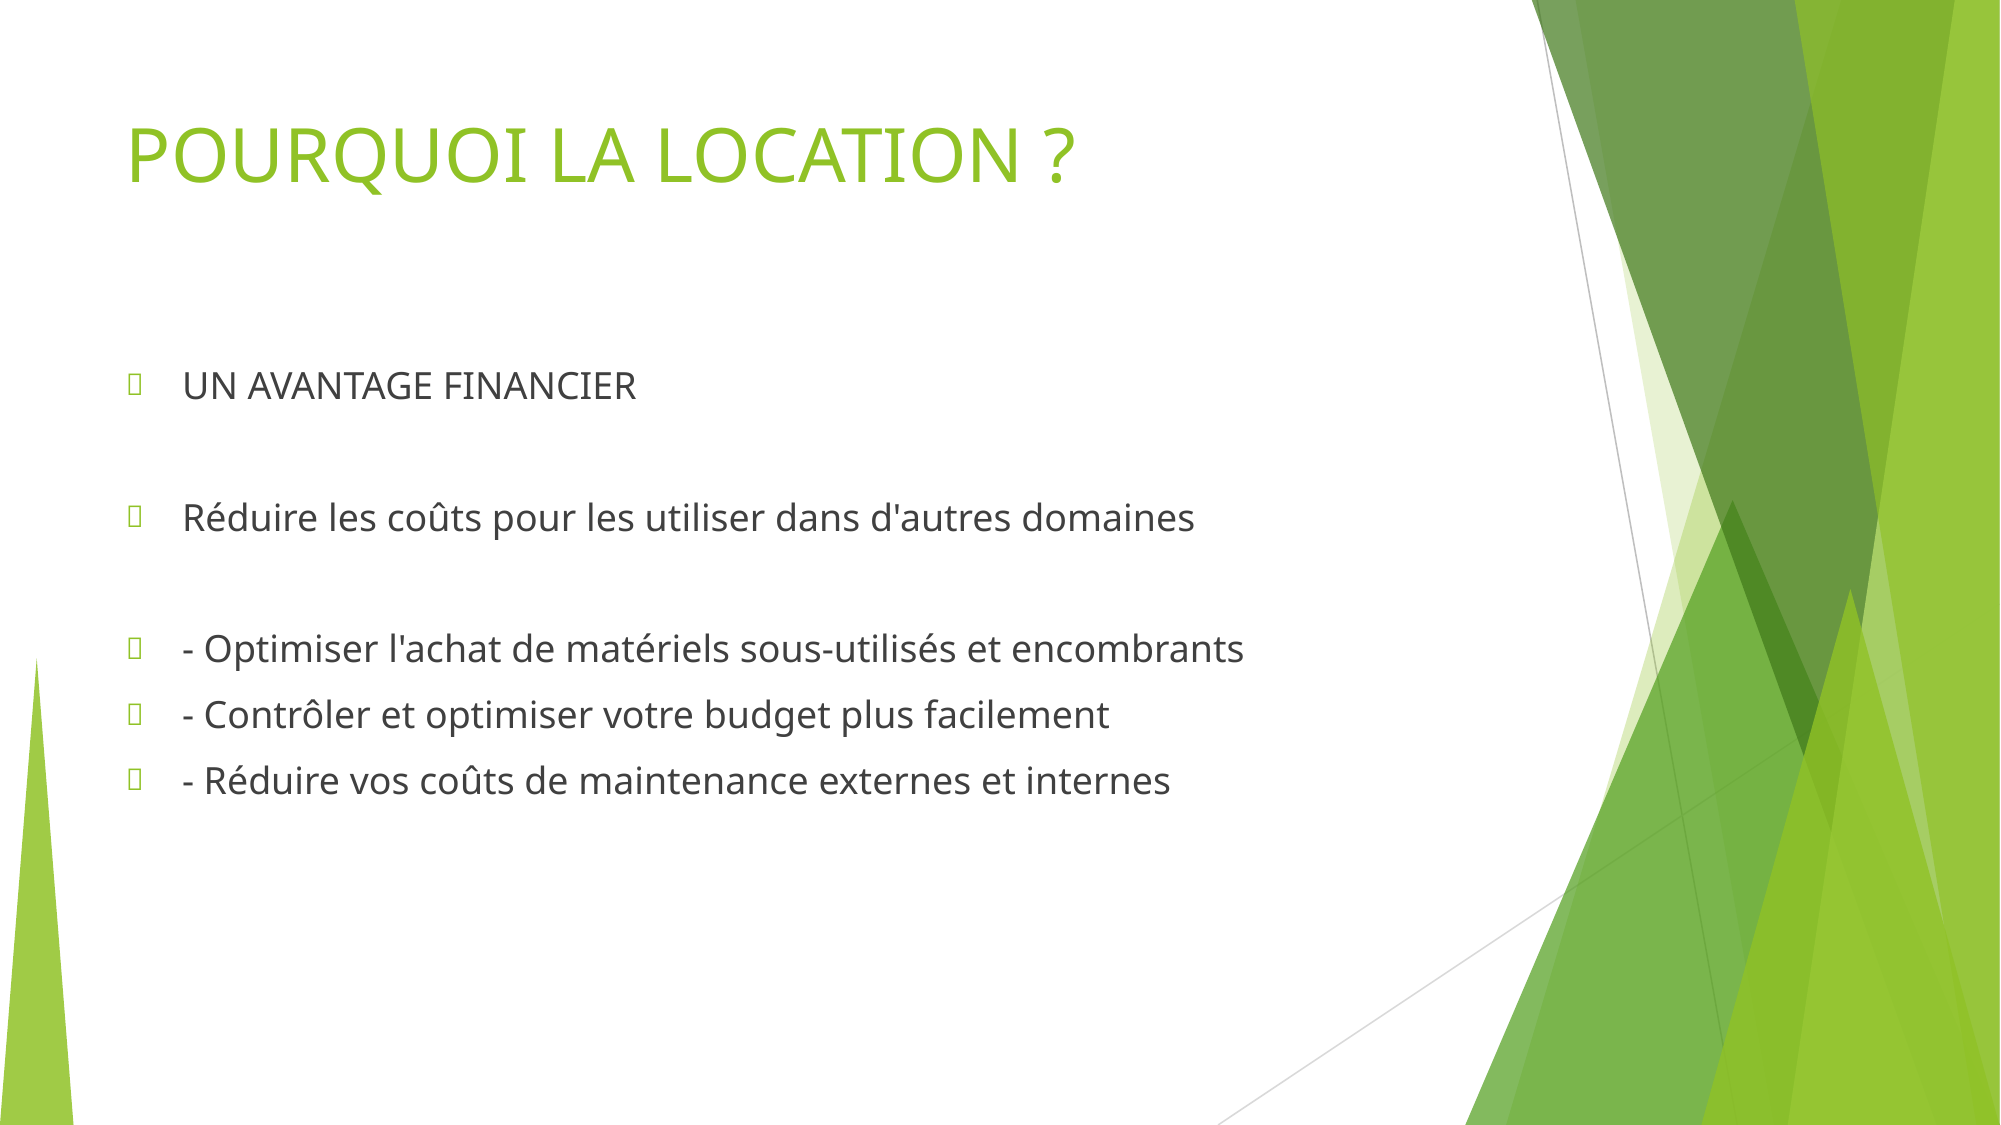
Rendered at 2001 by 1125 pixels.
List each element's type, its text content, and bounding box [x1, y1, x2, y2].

title POURQUOI LA LOCATION ? [111, 99, 1522, 317]
list UN AVANTAGE FINANCIER Réduire les coûts pour les utiliser dans d'autres domaines - Optimiser l'achat de matériels sous-utilisés et encombrants - Contrôler et optimiser votre budget plus facilement - Réduire vos coûts de maintenance externes et internes [111, 354, 1522, 992]
